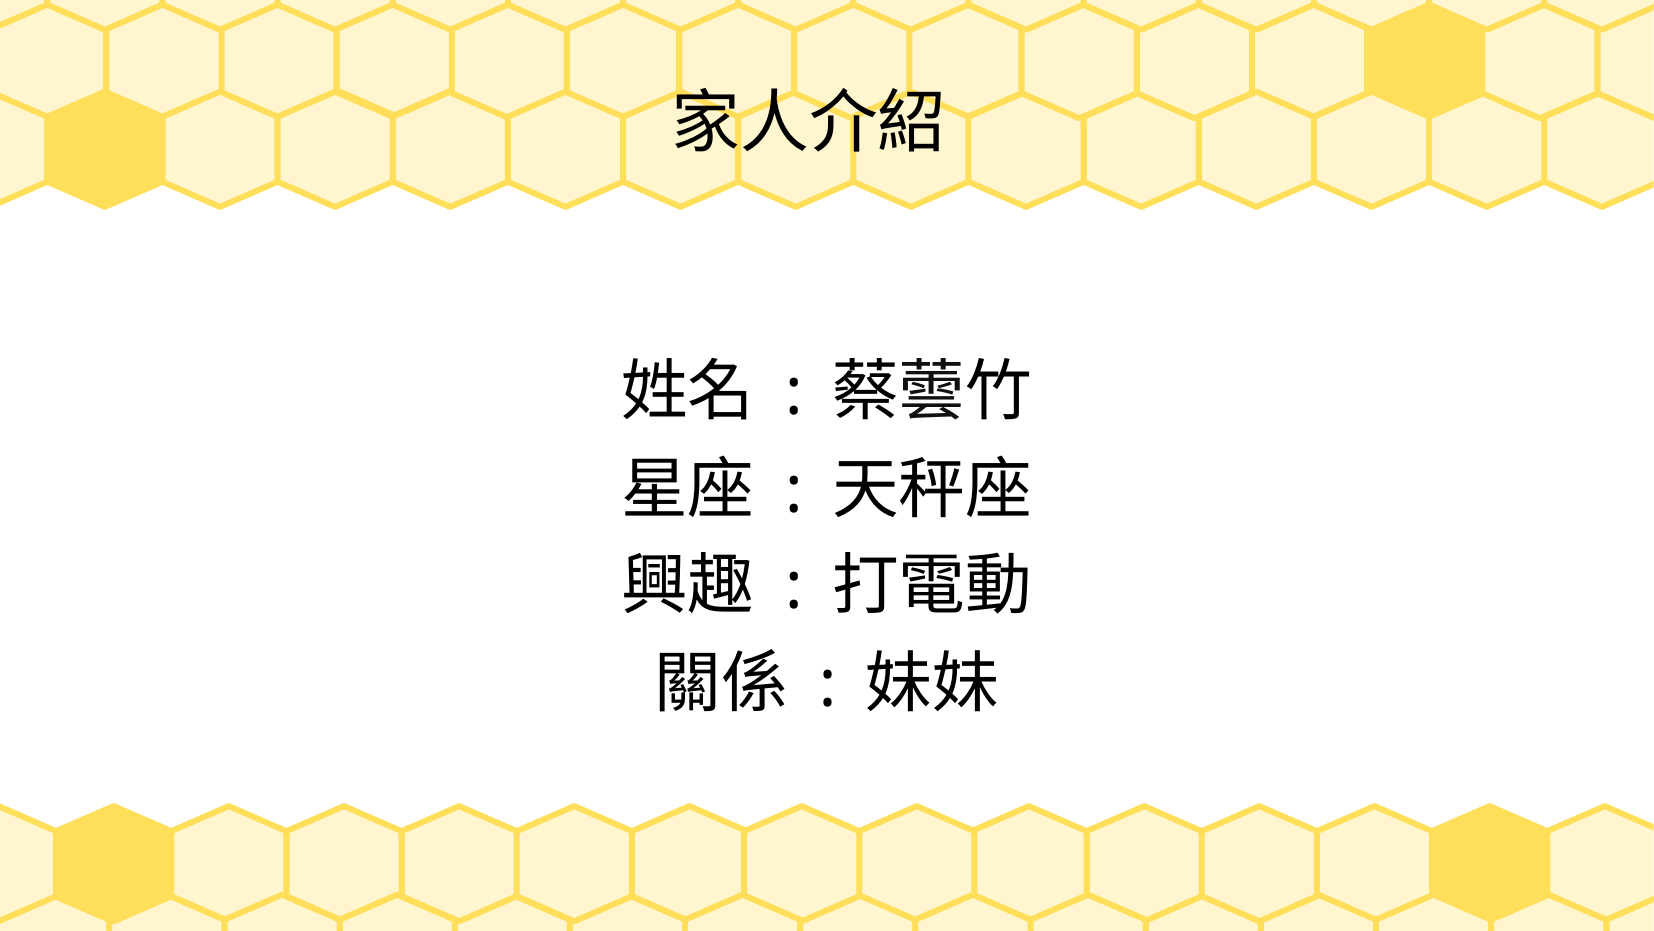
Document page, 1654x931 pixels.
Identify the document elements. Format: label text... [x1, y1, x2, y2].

subtitle 姓名:蔡蕓竹 星座:天秤座 興趣:打電動 關係:妹妹 [561, 354, 1093, 709]
title 家人介紹 [614, 88, 1004, 244]
